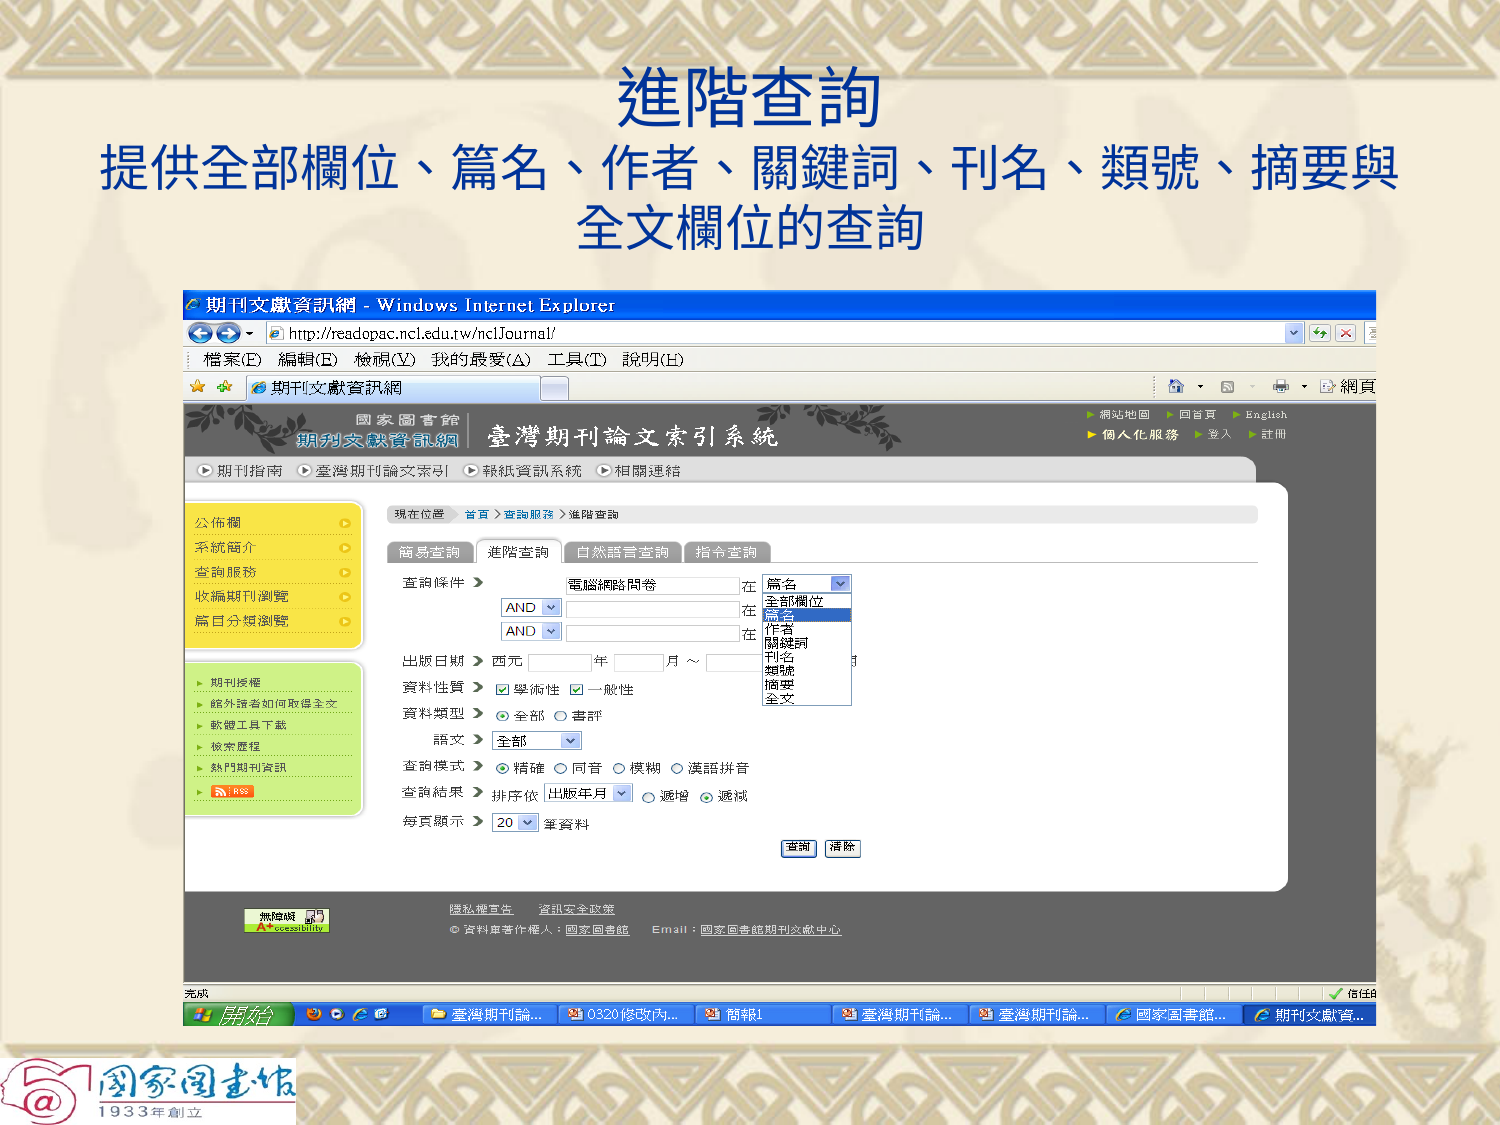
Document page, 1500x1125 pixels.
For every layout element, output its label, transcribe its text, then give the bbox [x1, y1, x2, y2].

picture [0, 0, 1500, 1125]
title 進階查詢 提供全部欄位、篇名、作者、關鍵詞、刊名、類號、摘要與全文欄位的查詢 [75, 45, 1426, 268]
